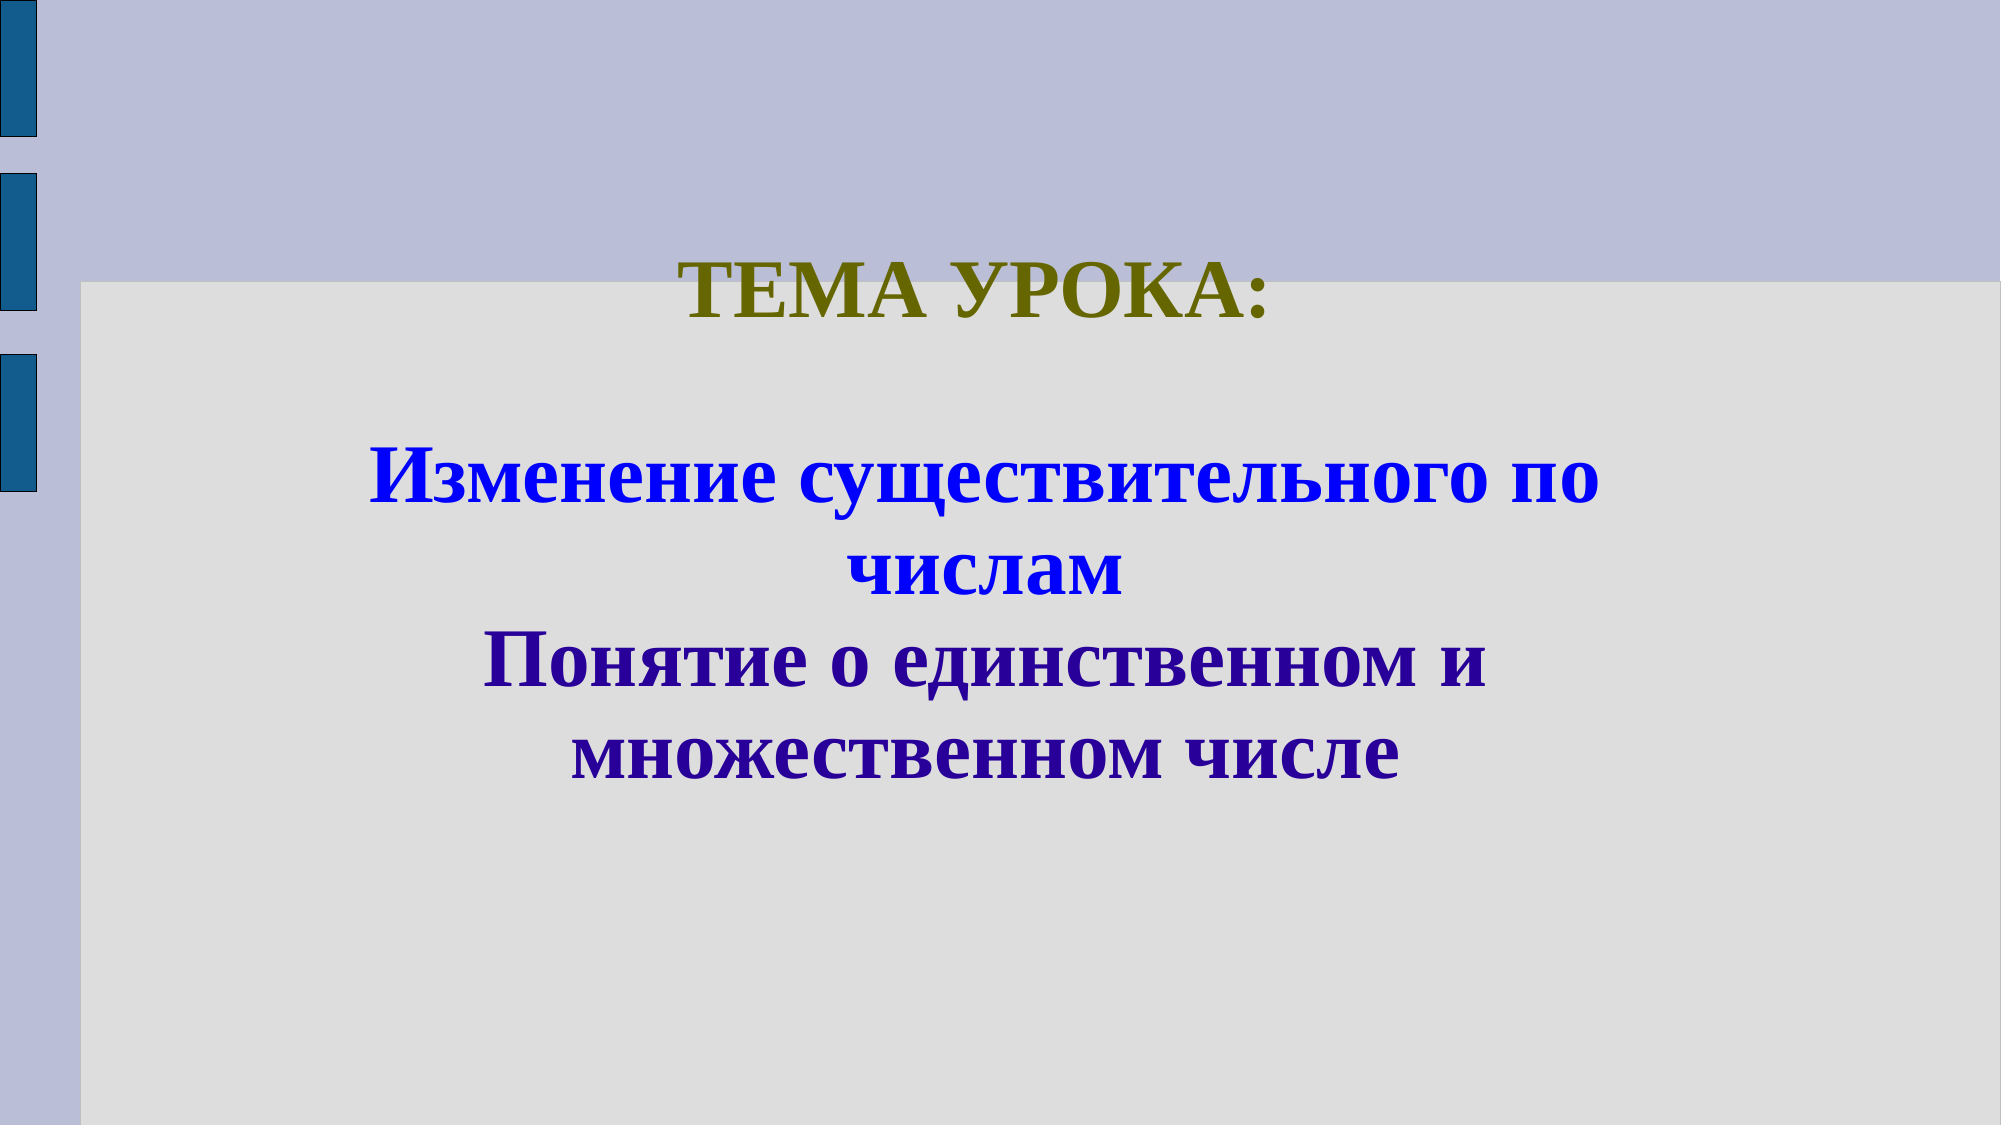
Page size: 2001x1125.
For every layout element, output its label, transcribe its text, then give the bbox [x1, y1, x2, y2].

text_box ТЕМА УРОКА: Изменение существительного по числам Понятие о единственном и множественном числе [354, 236, 1772, 805]
